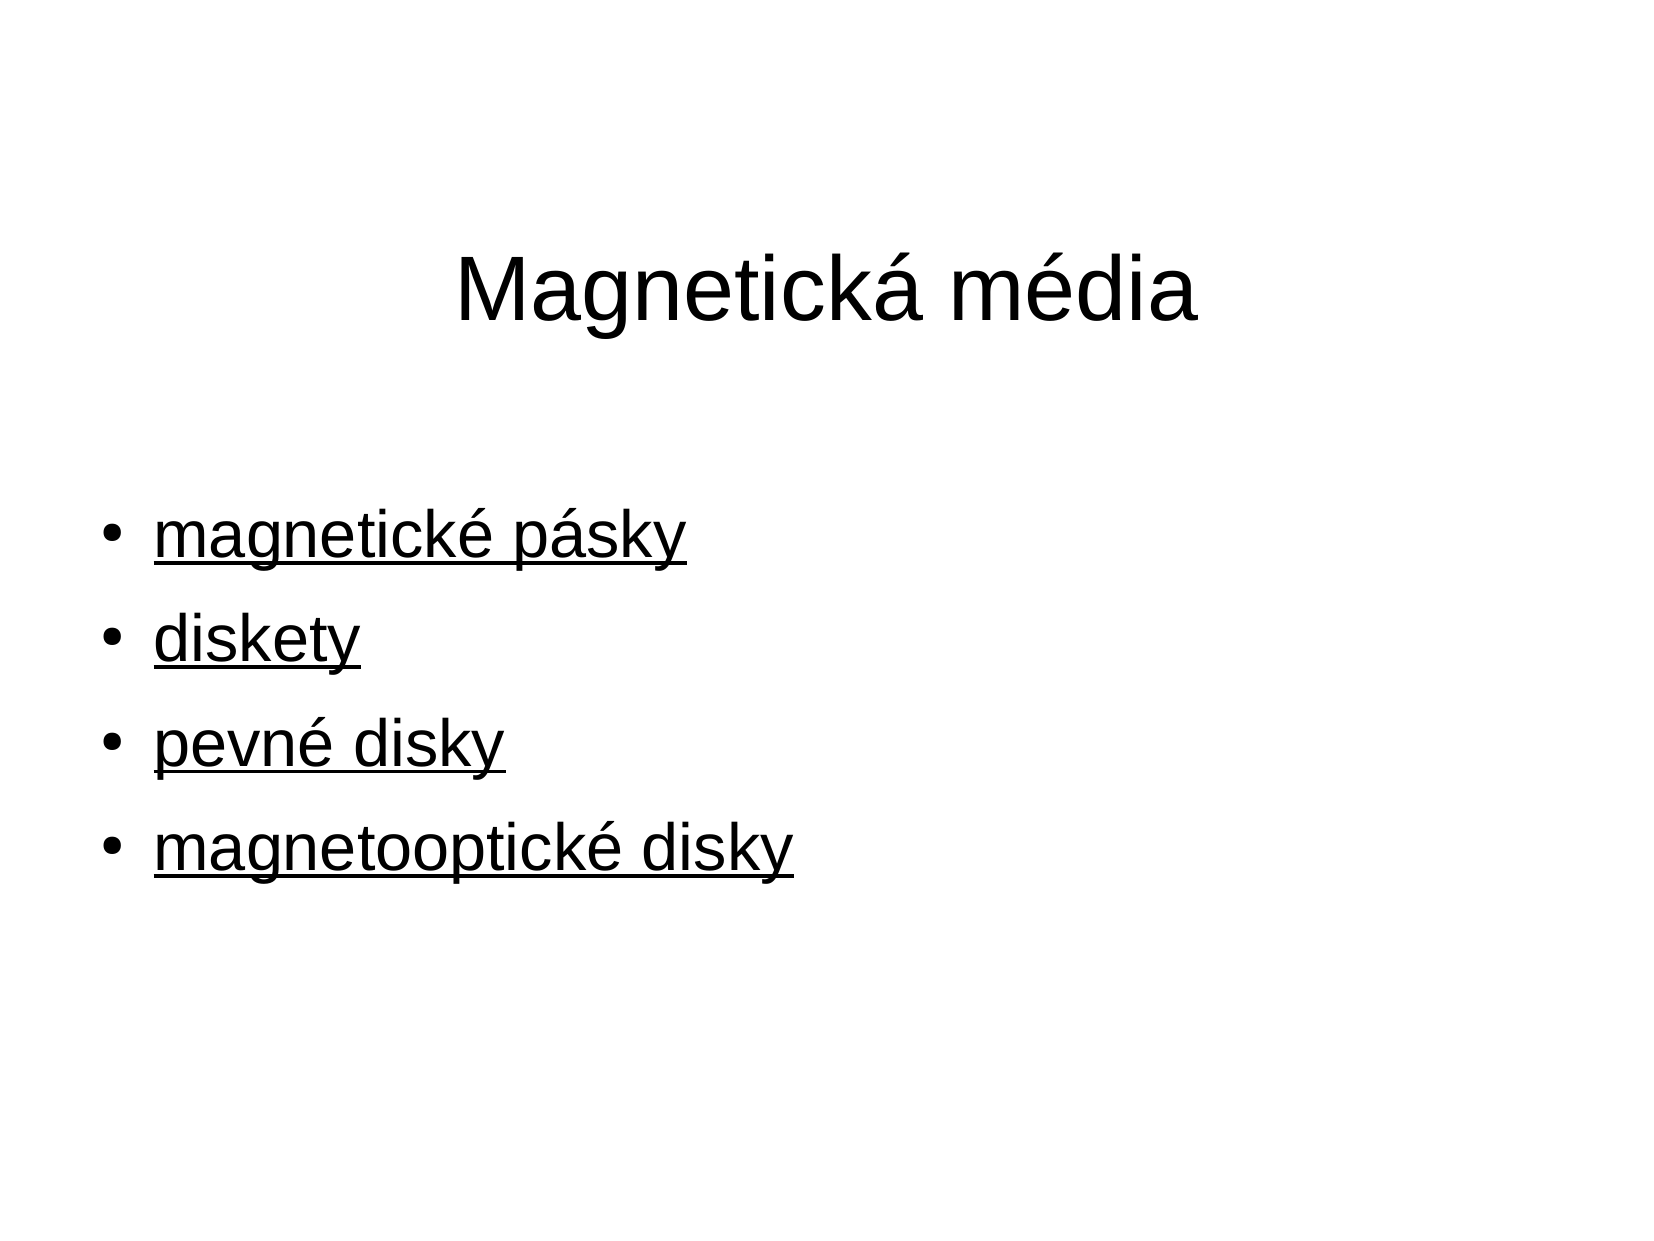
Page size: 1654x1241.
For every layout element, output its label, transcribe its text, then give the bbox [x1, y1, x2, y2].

title Magnetická média [82, 192, 1571, 385]
list magnetické pásky diskety pevné disky magnetooptické disky [82, 496, 1571, 945]
